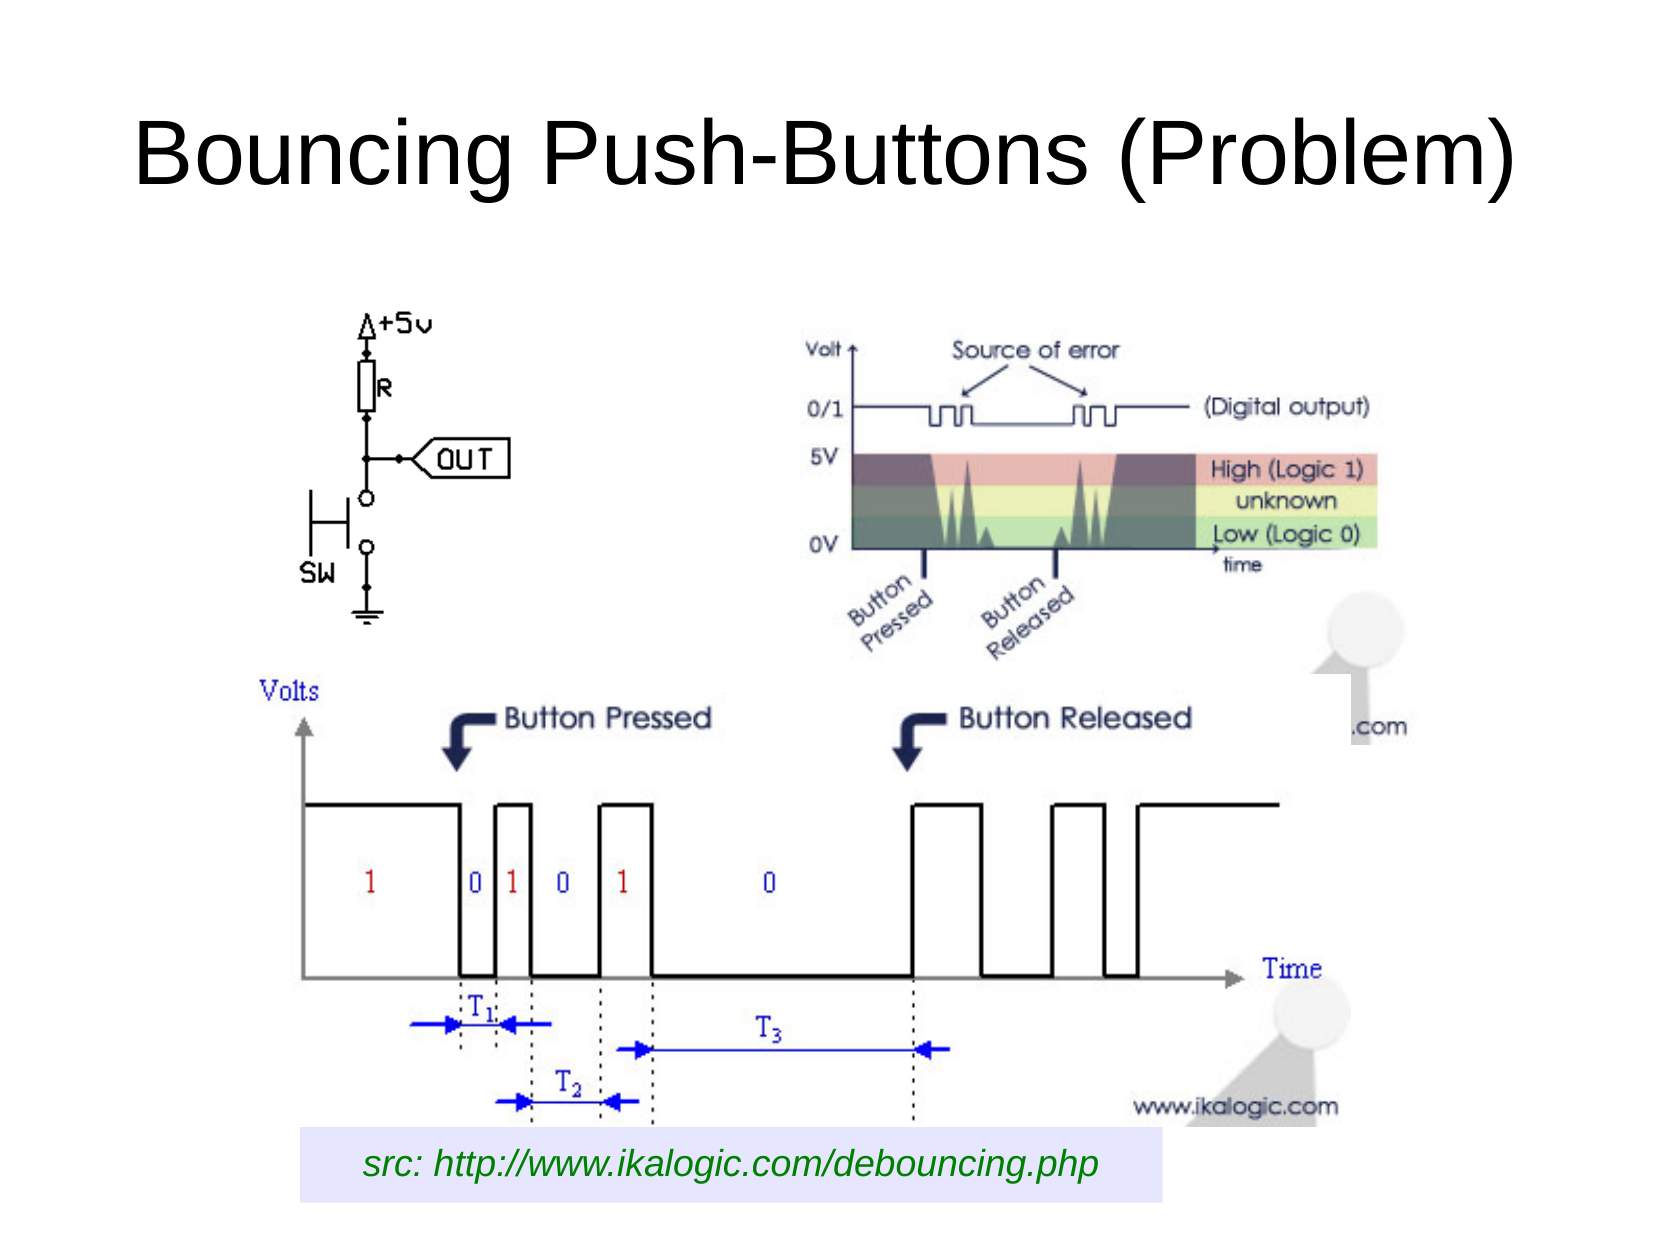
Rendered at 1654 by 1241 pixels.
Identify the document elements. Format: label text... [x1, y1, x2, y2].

title Bouncing Push-Buttons (Problem) [82, 56, 1571, 250]
text_box src: http://www.ikalogic.com/debouncing.php [300, 1128, 1163, 1203]
picture [232, 270, 559, 659]
picture [258, 327, 1426, 1128]
